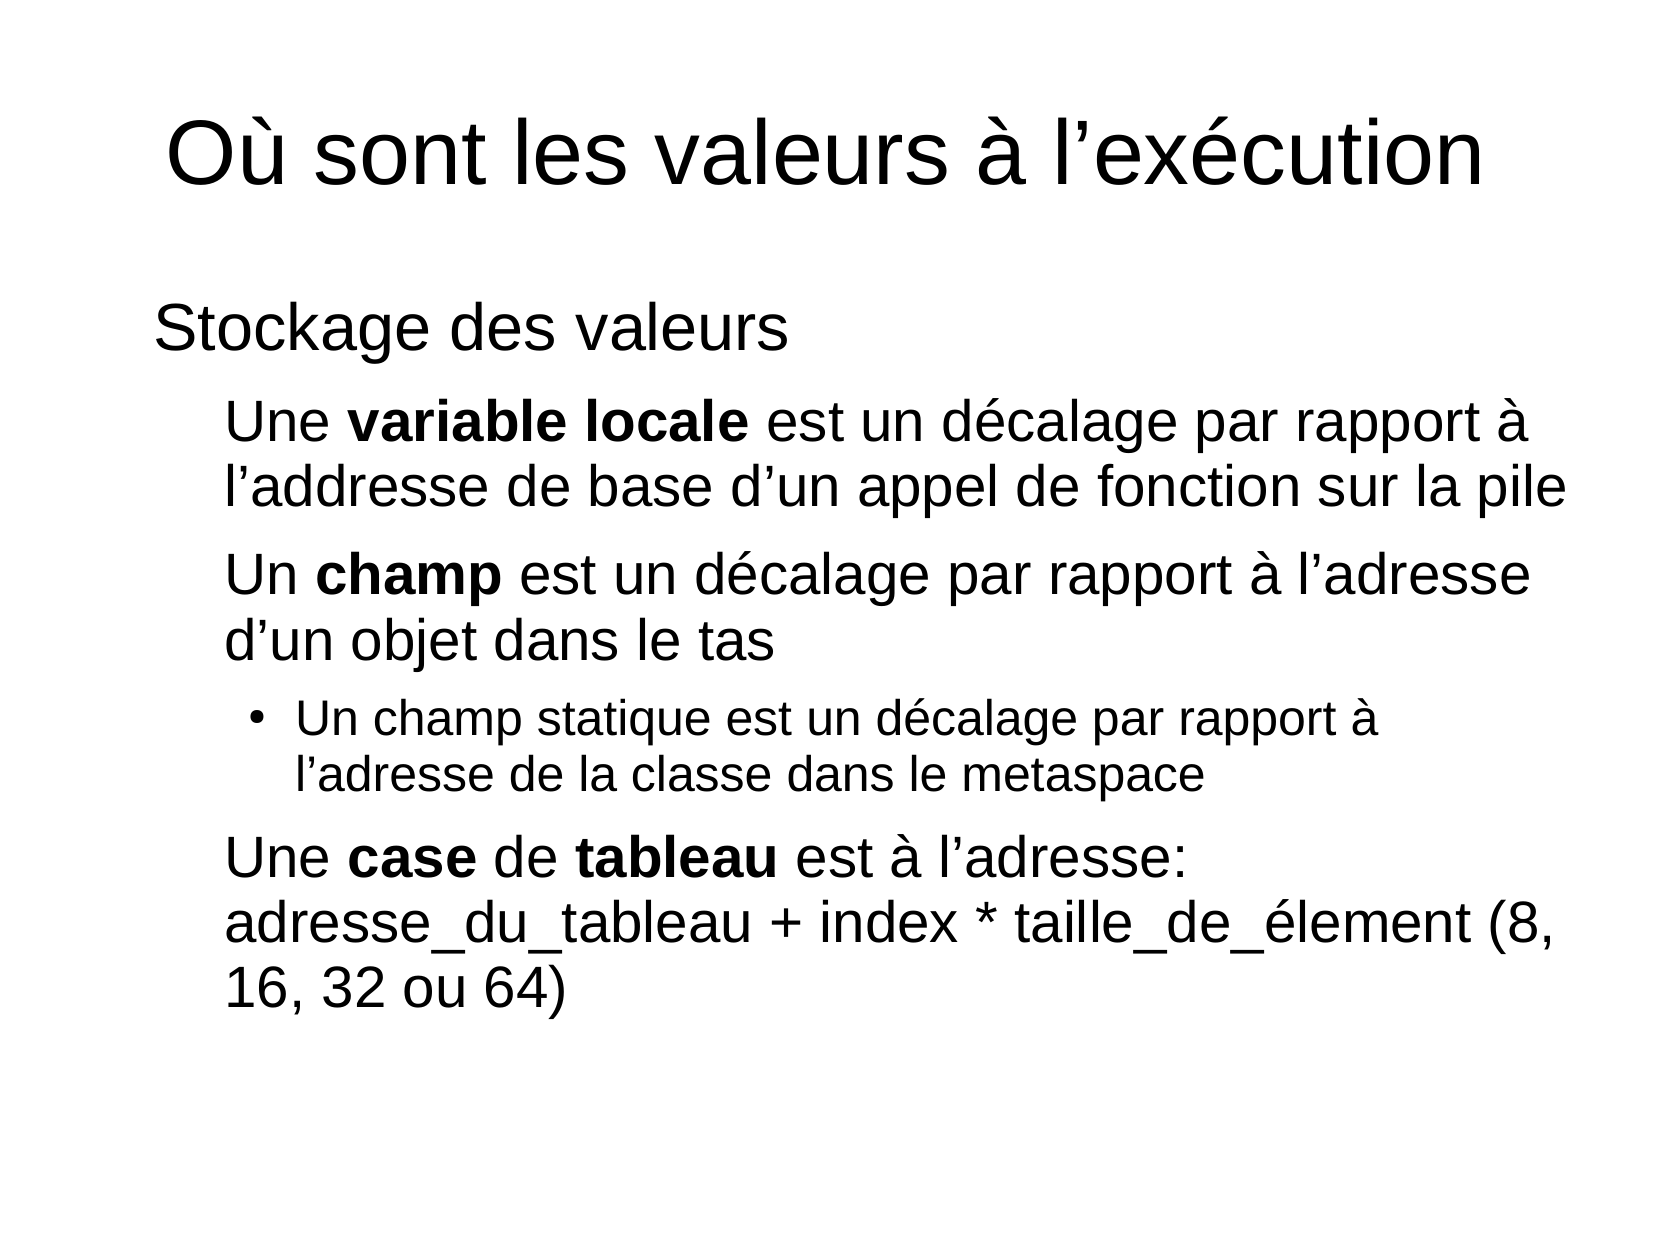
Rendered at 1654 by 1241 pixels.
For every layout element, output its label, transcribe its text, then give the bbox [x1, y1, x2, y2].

title Où sont les valeurs à l’exécution [82, 49, 1571, 257]
list Stockage des valeurs Une variable locale est un décalage par rapport à l’addresse de base d’un appel de fonction sur la pile Un champ est un décalage par rapport à l’adresse d’un objet dans le tas Un champ statique est un décalage par rapport à l’adresse de la classe dans le metaspace Une case de tableau est à l’adresse: adresse_du_tableau + index * taille_de_élement (8, 16, 32 ou 64) [82, 290, 1571, 1156]
